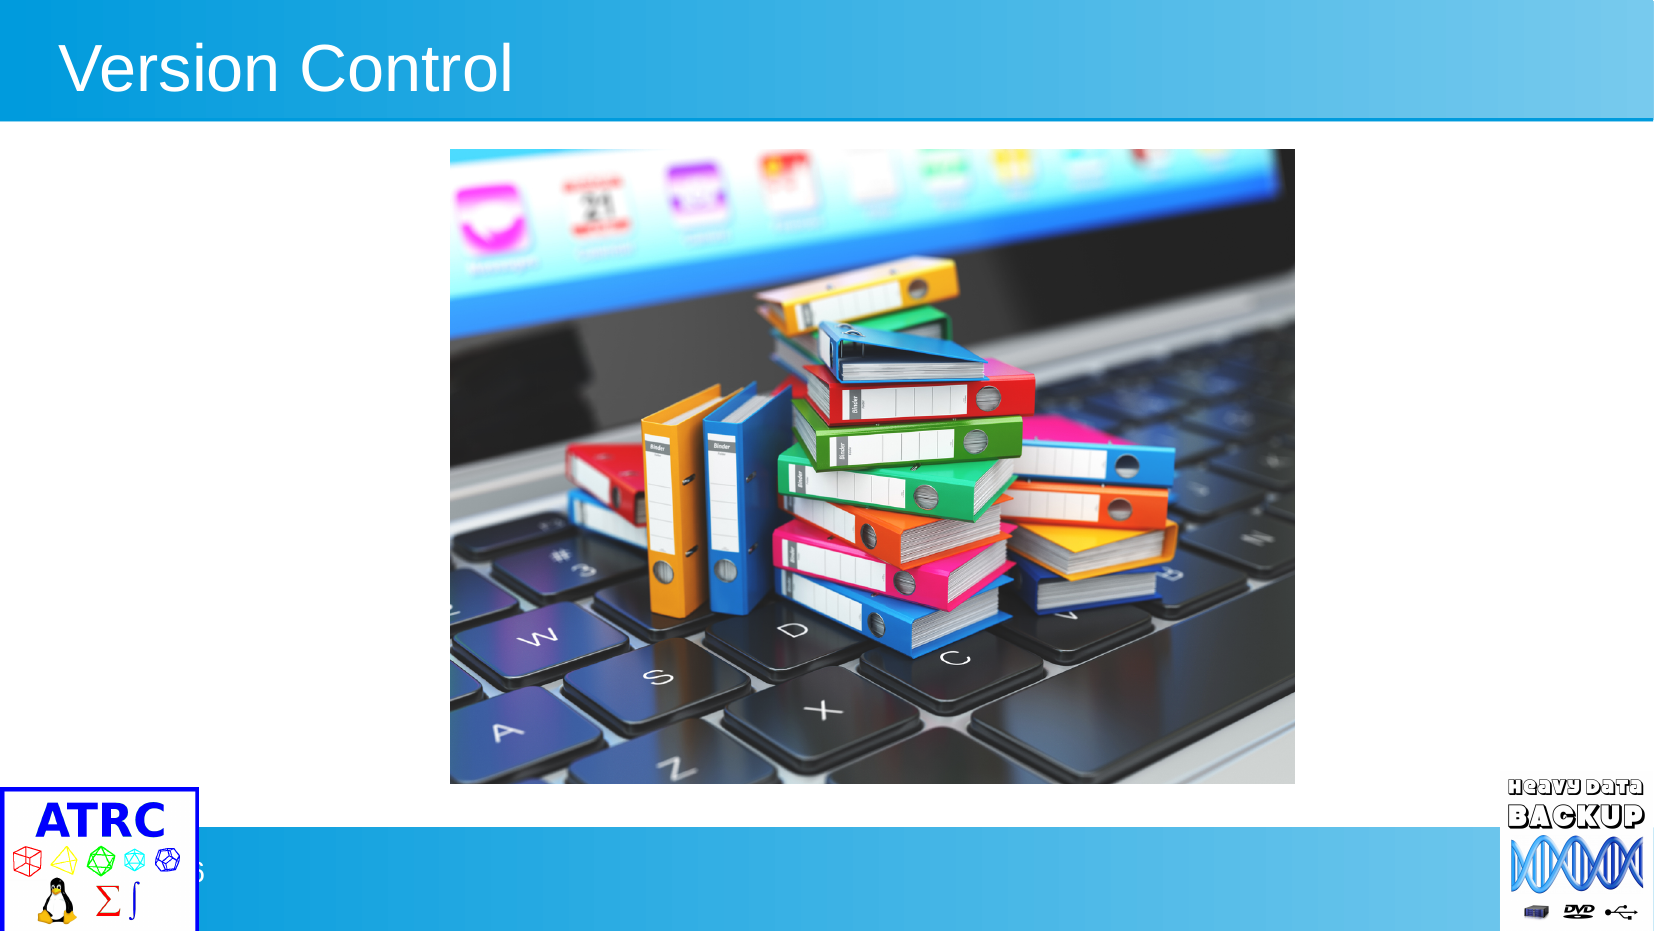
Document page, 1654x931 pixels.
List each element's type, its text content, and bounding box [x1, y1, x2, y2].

picture [0, 787, 199, 931]
picture [1500, 771, 1654, 931]
title Version Control [59, 29, 1595, 108]
picture [450, 149, 1295, 784]
